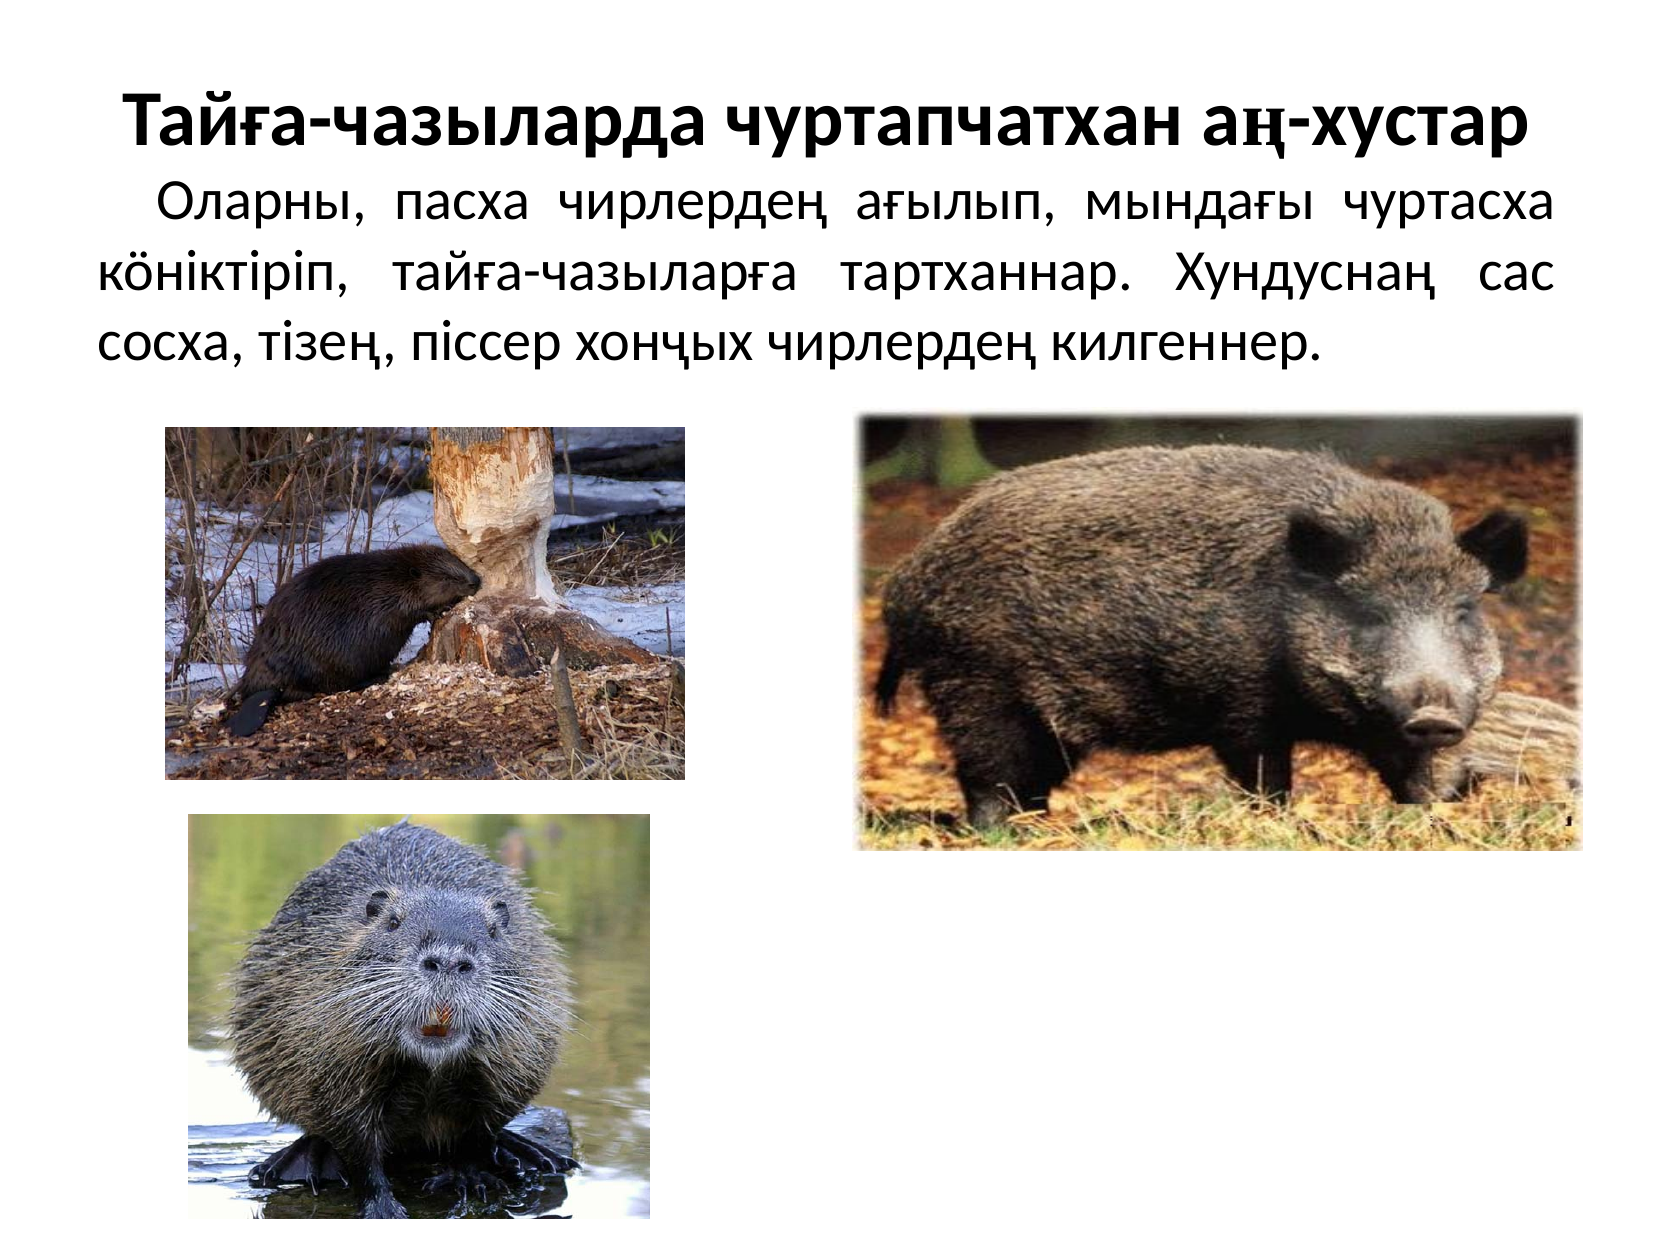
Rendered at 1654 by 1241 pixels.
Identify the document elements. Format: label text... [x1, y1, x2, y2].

picture [852, 407, 1583, 851]
picture [188, 814, 650, 1219]
picture [165, 427, 685, 780]
list Тайға-чазыларда чуртапчатхан аң-хустар Оларны, пасха чирлердең ағылып, мындағы чуртасха кӧніктіріп, тайға-чазыларға тартханнар. Хундуснаң сас сосха, тізең, піссер хонҷых чирлердең килгеннер. [82, 59, 1571, 1158]
